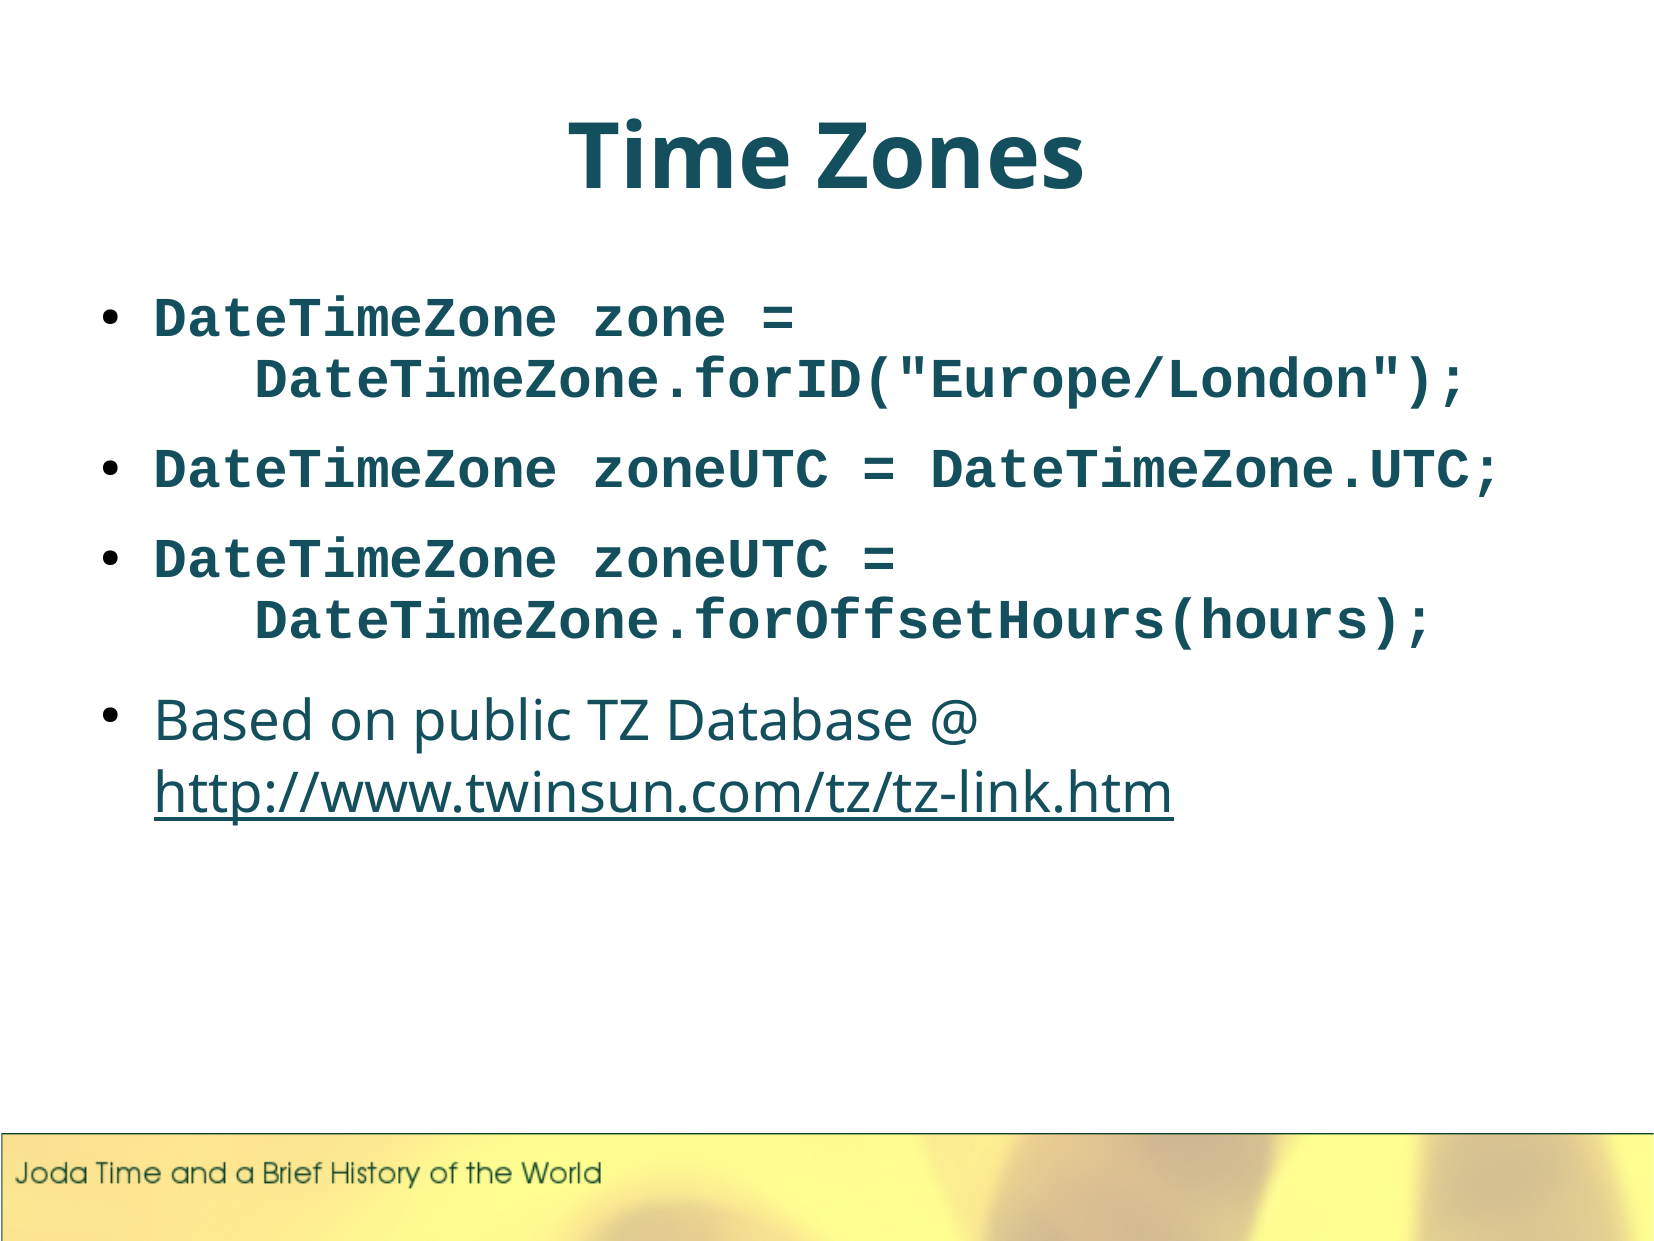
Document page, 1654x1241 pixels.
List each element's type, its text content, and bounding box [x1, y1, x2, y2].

picture [1, 1133, 1654, 1241]
title Time Zones [82, 49, 1571, 257]
list DateTimeZone zone = DateTimeZone.forID("Europe/London"); DateTimeZone zoneUTC = DateTimeZone.UTC; DateTimeZone zoneUTC = DateTimeZone.forOffsetHours(hours); Based on public TZ Database @ http://www.twinsun.com/tz/tz-link.htm [82, 290, 1571, 1109]
